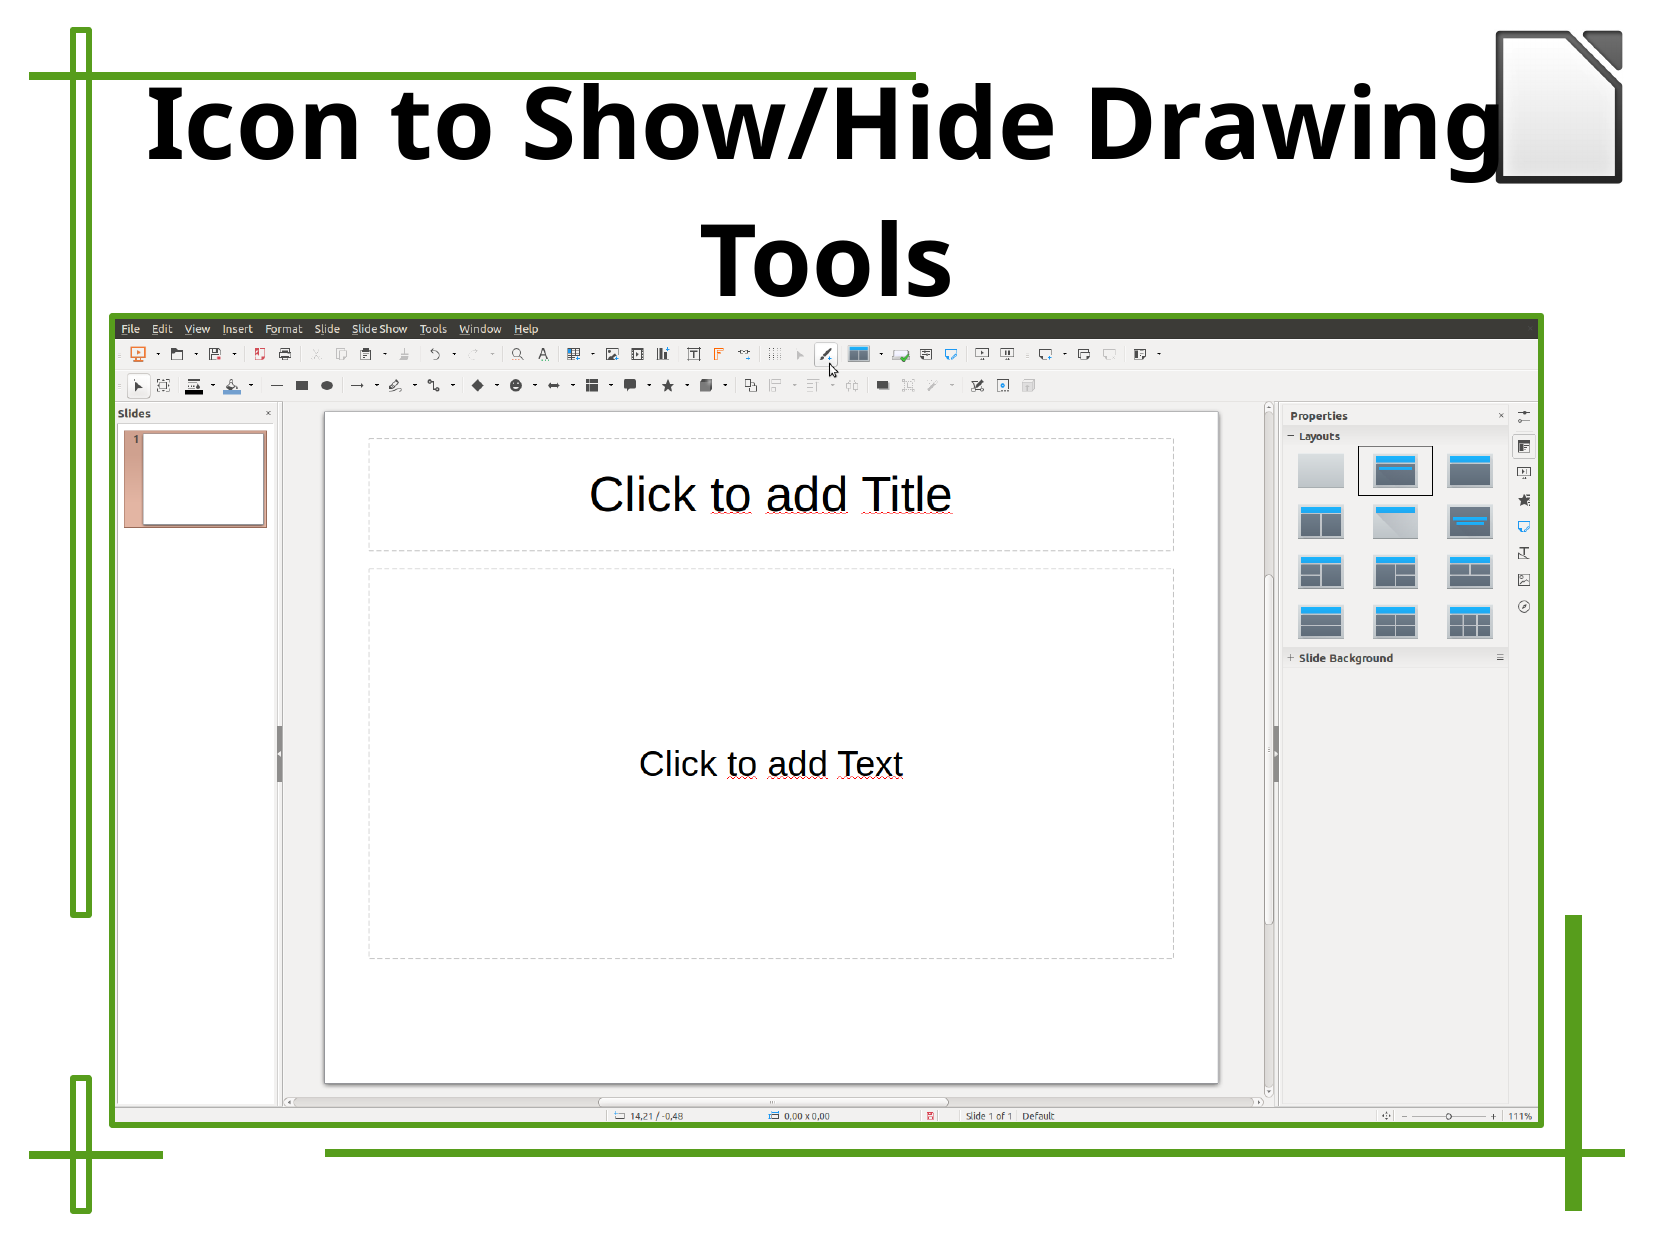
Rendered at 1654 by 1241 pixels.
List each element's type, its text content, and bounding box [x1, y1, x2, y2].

picture [1494, 29, 1624, 186]
title Icon to Show/Hide Drawing Tools [118, 118, 1536, 260]
picture [115, 318, 1539, 1123]
